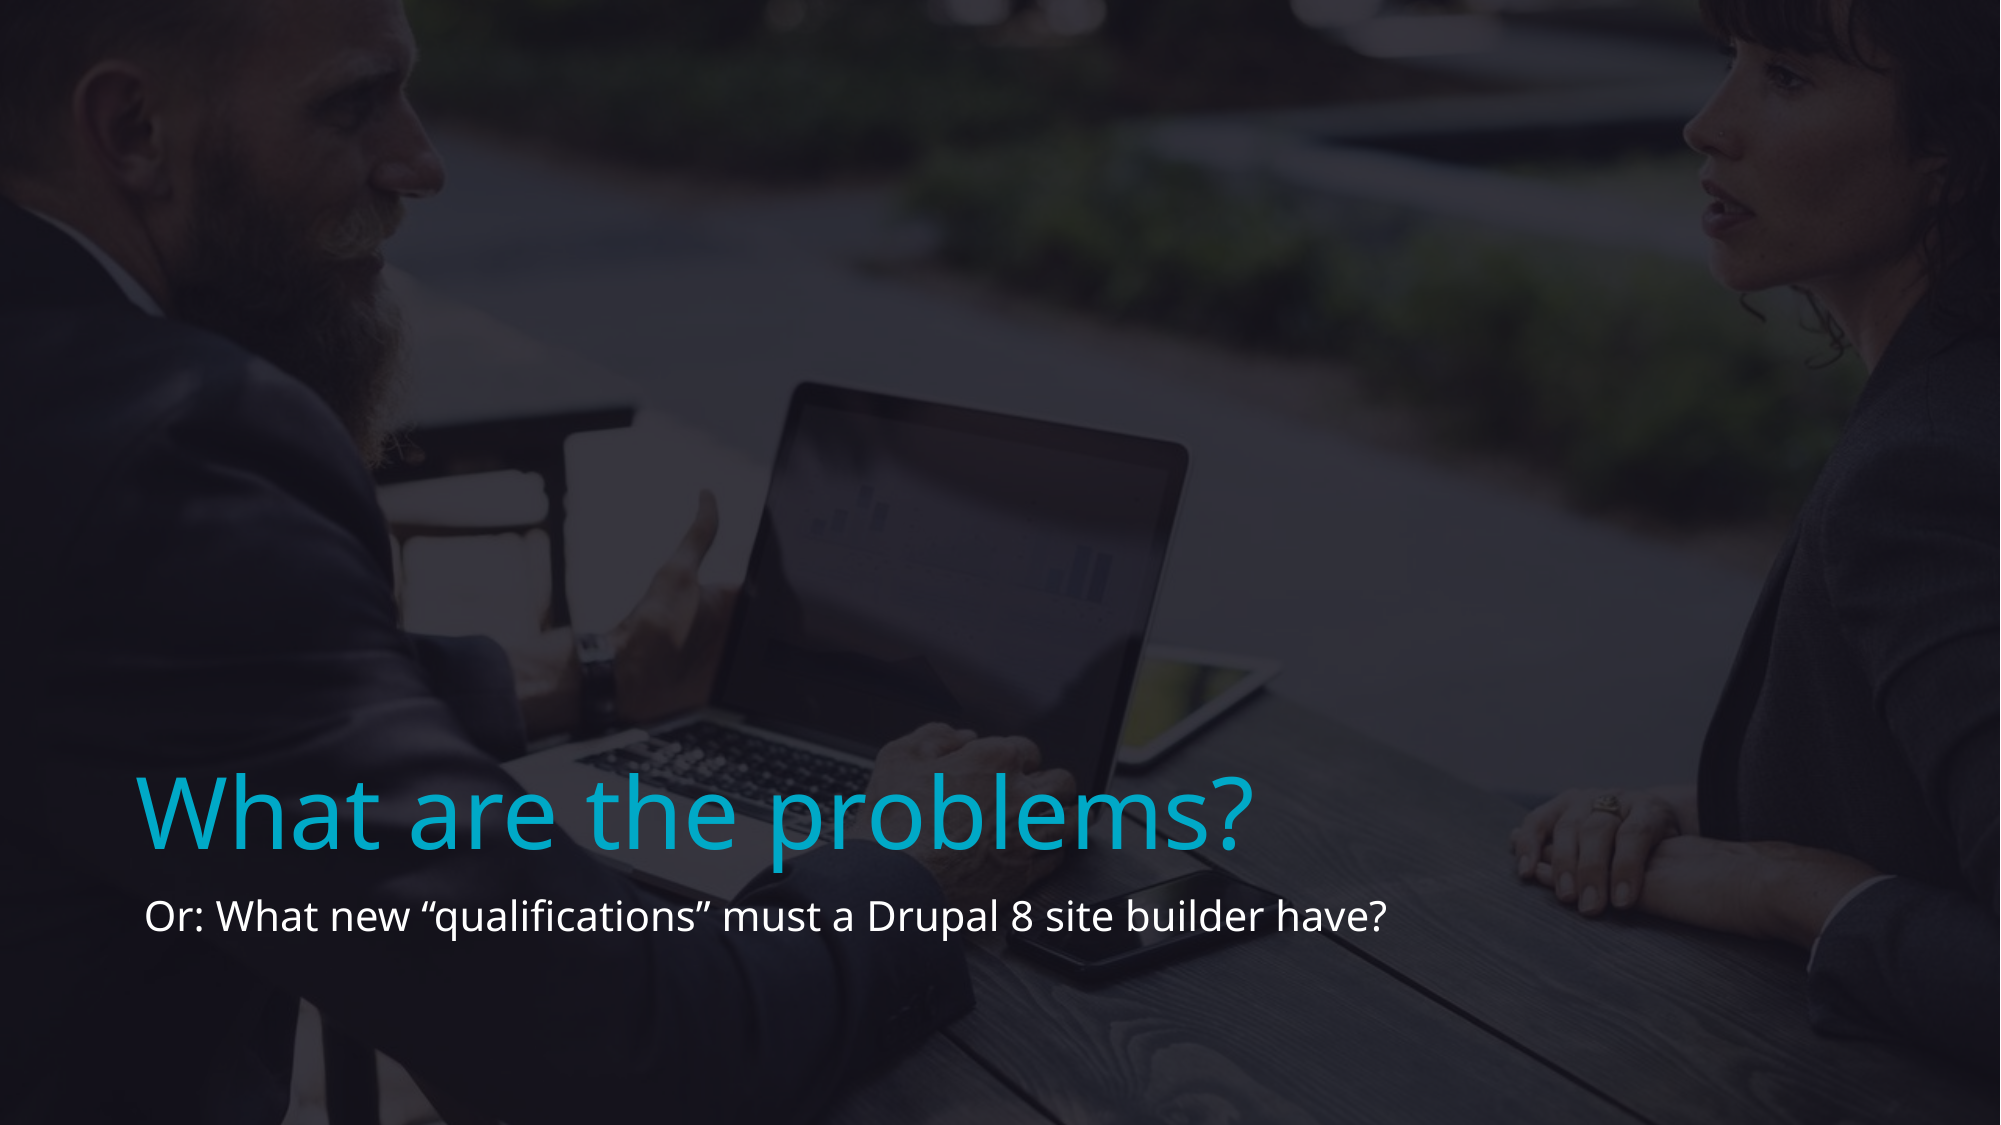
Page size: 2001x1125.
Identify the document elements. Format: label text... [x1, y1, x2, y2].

list What are the problems? [120, 696, 1766, 861]
list Or: What new “qualifications” must a Drupal 8 site builder have? [120, 861, 1766, 958]
text_box [0, 0, 2000, 1125]
